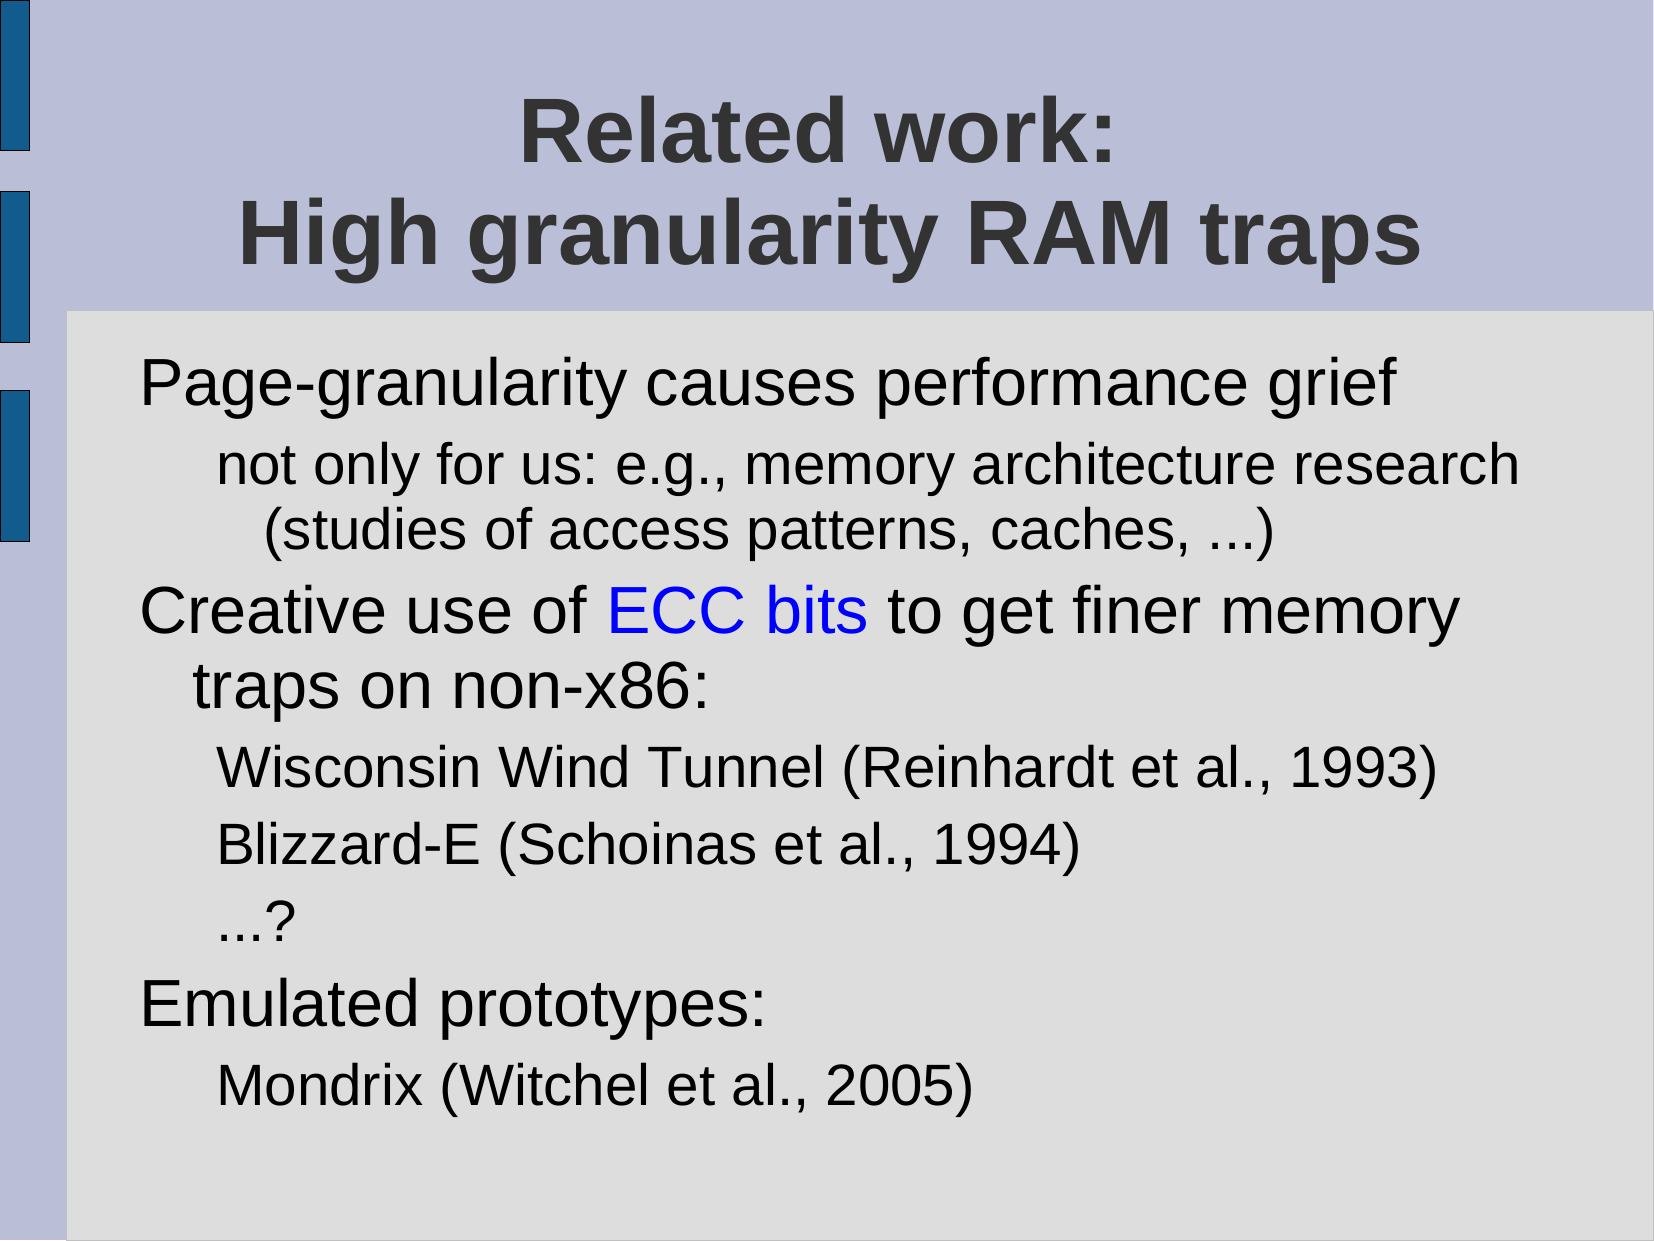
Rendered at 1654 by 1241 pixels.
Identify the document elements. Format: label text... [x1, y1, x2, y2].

title Related work: High granularity RAM traps [125, 63, 1538, 301]
list Page-granularity causes performance grief not only for us: e.g., memory architecture research (studies of access patterns, caches, ...) Creative use of ECC bits to get finer memory traps on non-x86: Wisconsin Wind Tunnel (Reinhardt et al., 1993) Blizzard-E (Schoinas et al., 1994) ...? Emulated prototypes: Mondrix (Witchel et al., 2005) [121, 344, 1534, 1196]
